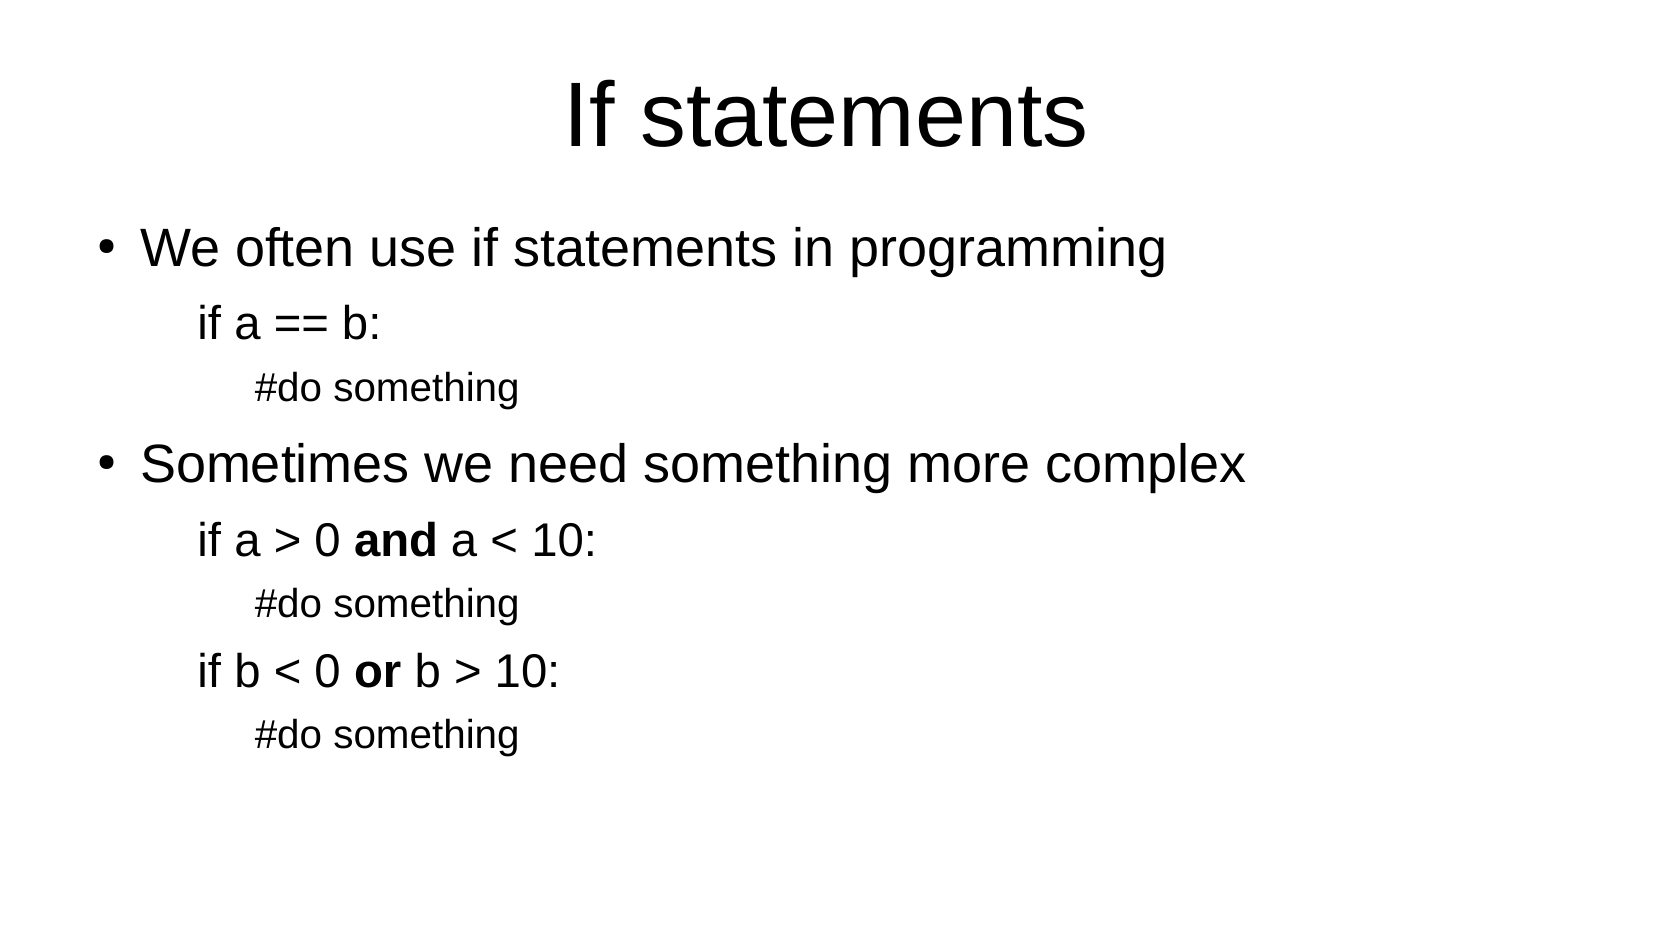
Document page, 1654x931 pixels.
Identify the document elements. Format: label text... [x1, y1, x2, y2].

title If statements [82, 37, 1571, 193]
list We often use if statements in programming if a == b: #do something Sometimes we need something more complex if a > 0 and a < 10: #do something if b < 0 or b > 10: #do something [82, 217, 1571, 758]
